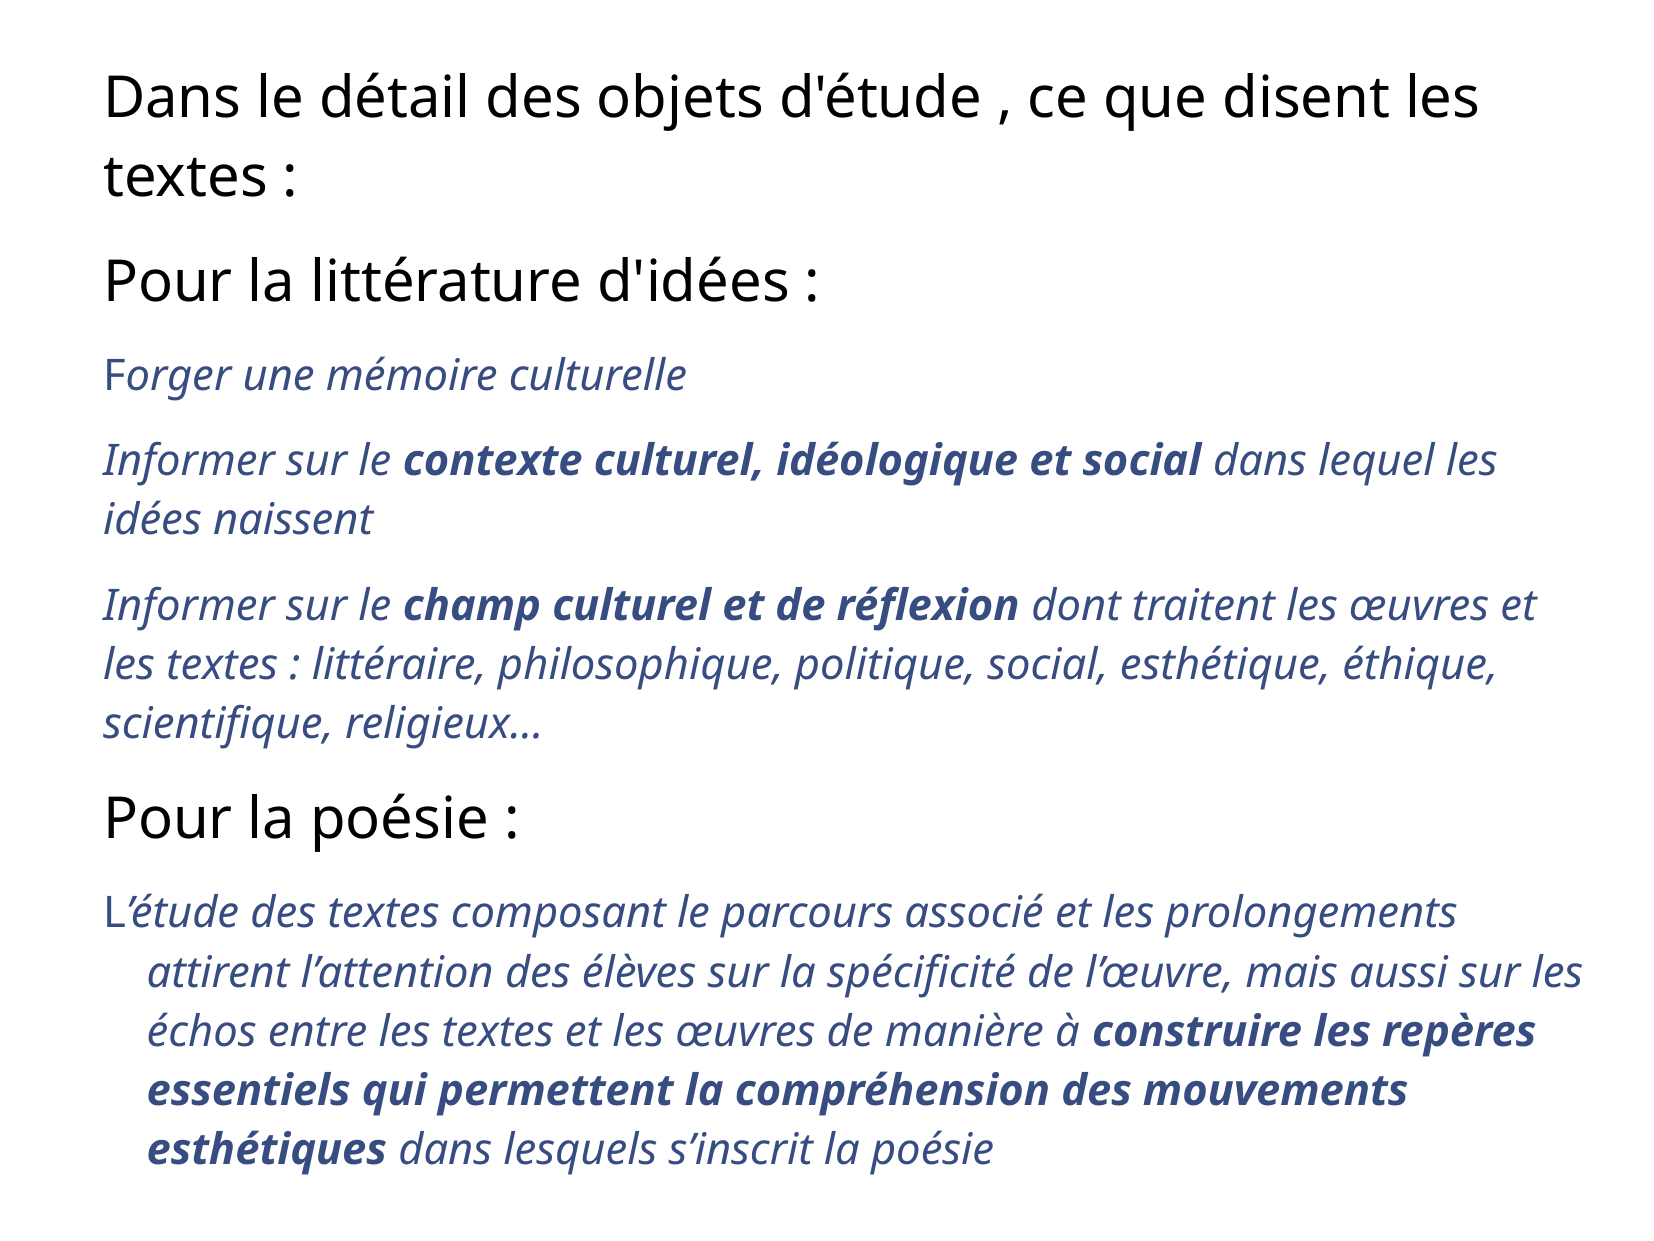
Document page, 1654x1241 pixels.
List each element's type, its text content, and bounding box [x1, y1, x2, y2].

list Dans le détail des objets d'étude , ce que disent les textes : Pour la littérature d'idées : Forger une mémoire culturelle Informer sur le contexte culturel, idéologique et social dans lequel les idées naissent Informer sur le champ culturel et de réflexion dont traitent les œuvres et les textes : littéraire, philosophique, politique, social, esthétique, éthique, scientifique, religieux… Pour la poésie : L’étude des textes composant le parcours associé et les prolongements attirent l’attention des élèves sur la spécificité de l’œuvre, mais aussi sur les échos entre les textes et les œuvres de manière à construire les repères essentiels qui permettent la compréhension des mouvements esthétiques dans lesquels s’inscrit la poésie [103, 55, 1592, 1189]
